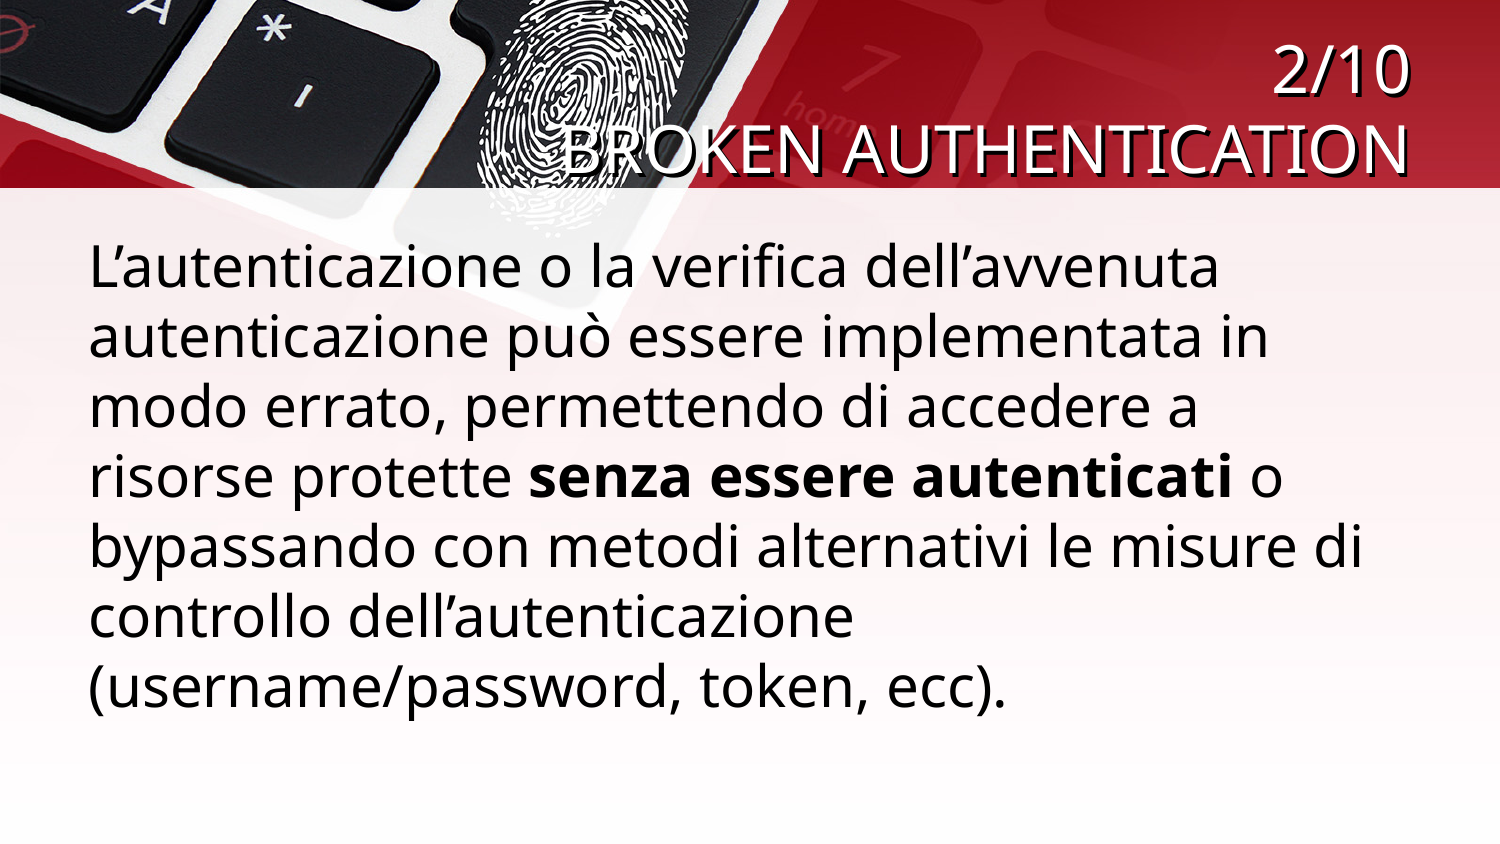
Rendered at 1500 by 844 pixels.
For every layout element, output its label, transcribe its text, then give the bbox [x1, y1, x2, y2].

title 2/10 BROKEN AUTHENTICATION [73, 46, 1427, 168]
list L’autenticazione o la verifica dell’avvenuta autenticazione può essere implementata in modo errato, permettendo di accedere a risorse protette senza essere autenticati o bypassando con metodi alternativi le misure di controllo dell’autenticazione (username/password, token, ecc). [73, 221, 1418, 773]
picture [0, 0, 1500, 844]
